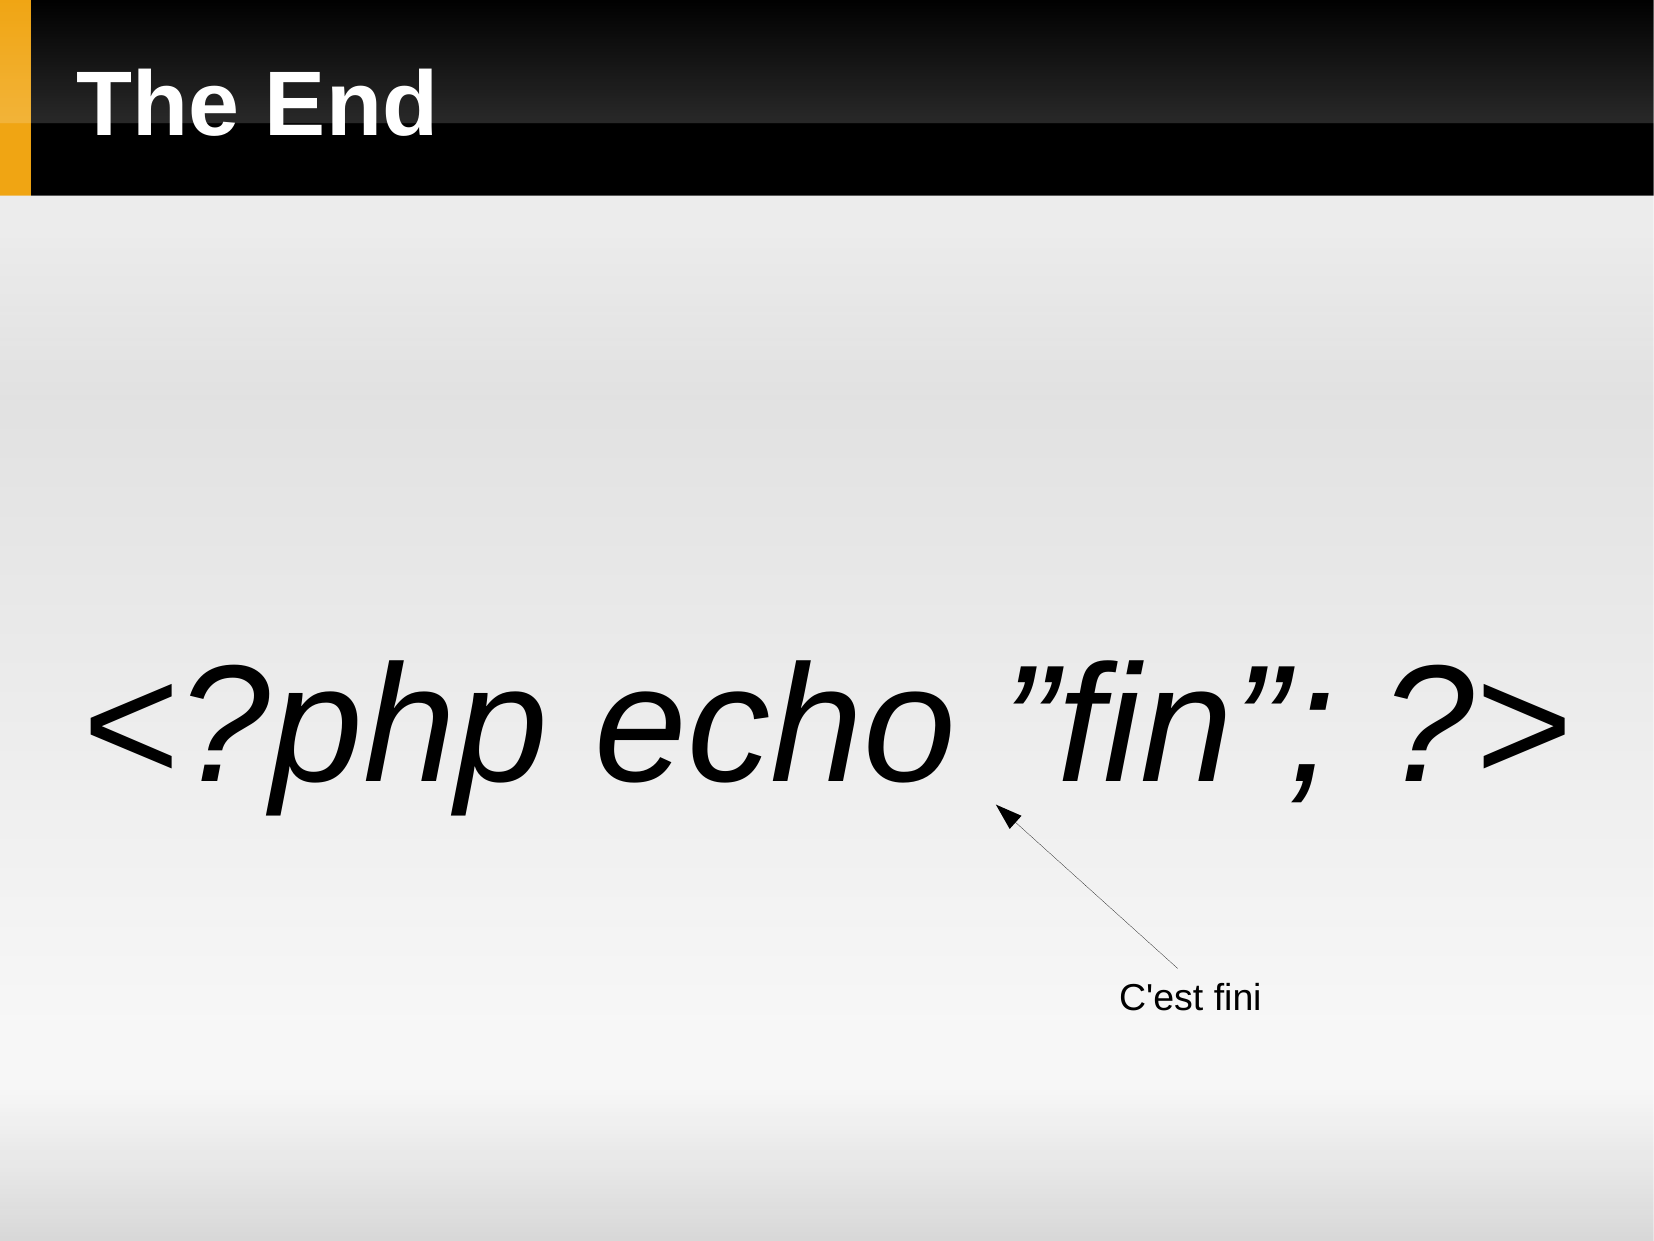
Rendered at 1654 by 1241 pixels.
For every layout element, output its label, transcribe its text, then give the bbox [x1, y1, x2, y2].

text_box C'est fini [1104, 968, 1282, 1026]
text_box <?php echo ”fin”; ?> [0, 206, 1654, 1241]
title The End [76, 7, 1565, 200]
picture [0, 0, 1654, 206]
